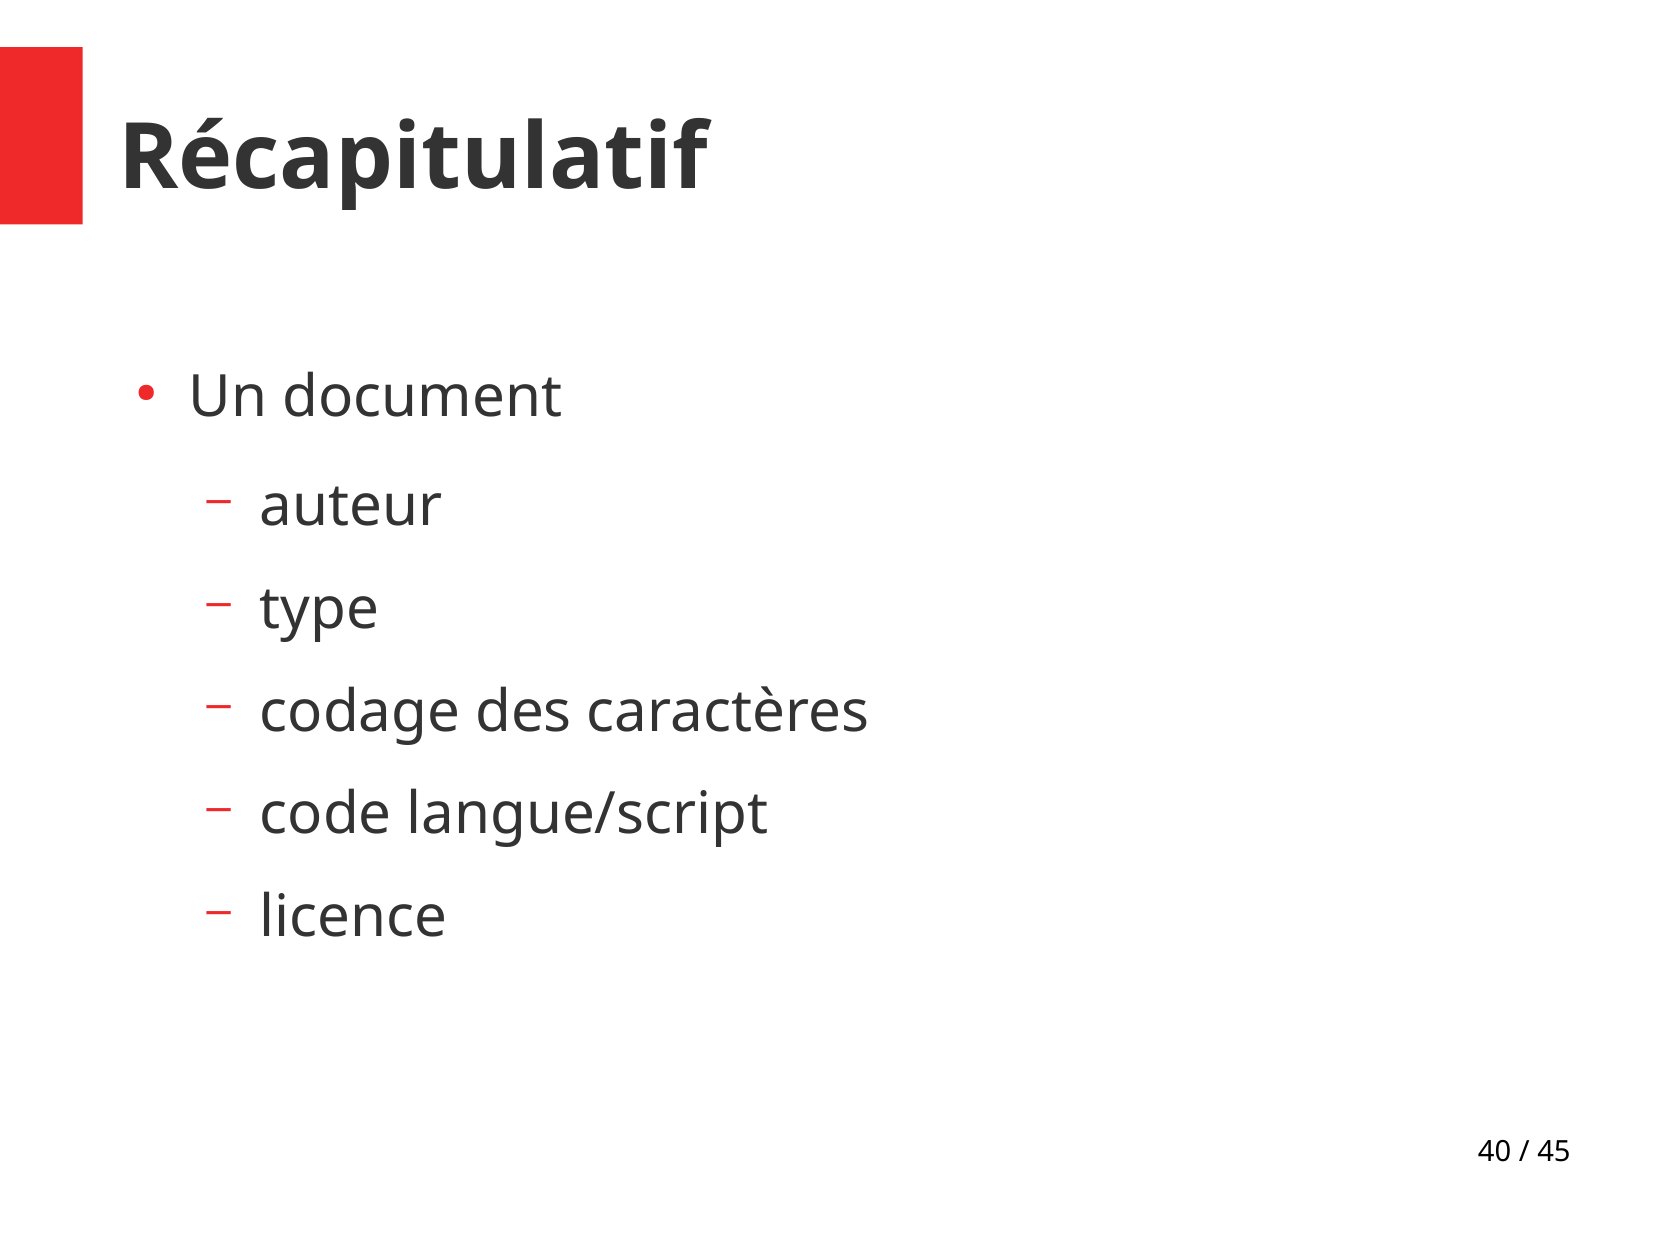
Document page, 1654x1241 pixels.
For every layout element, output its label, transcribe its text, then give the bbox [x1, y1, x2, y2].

title Récapitulatif [118, 49, 1571, 257]
list Un document auteur type codage des caractères code langue/script licence [118, 354, 1536, 1074]
